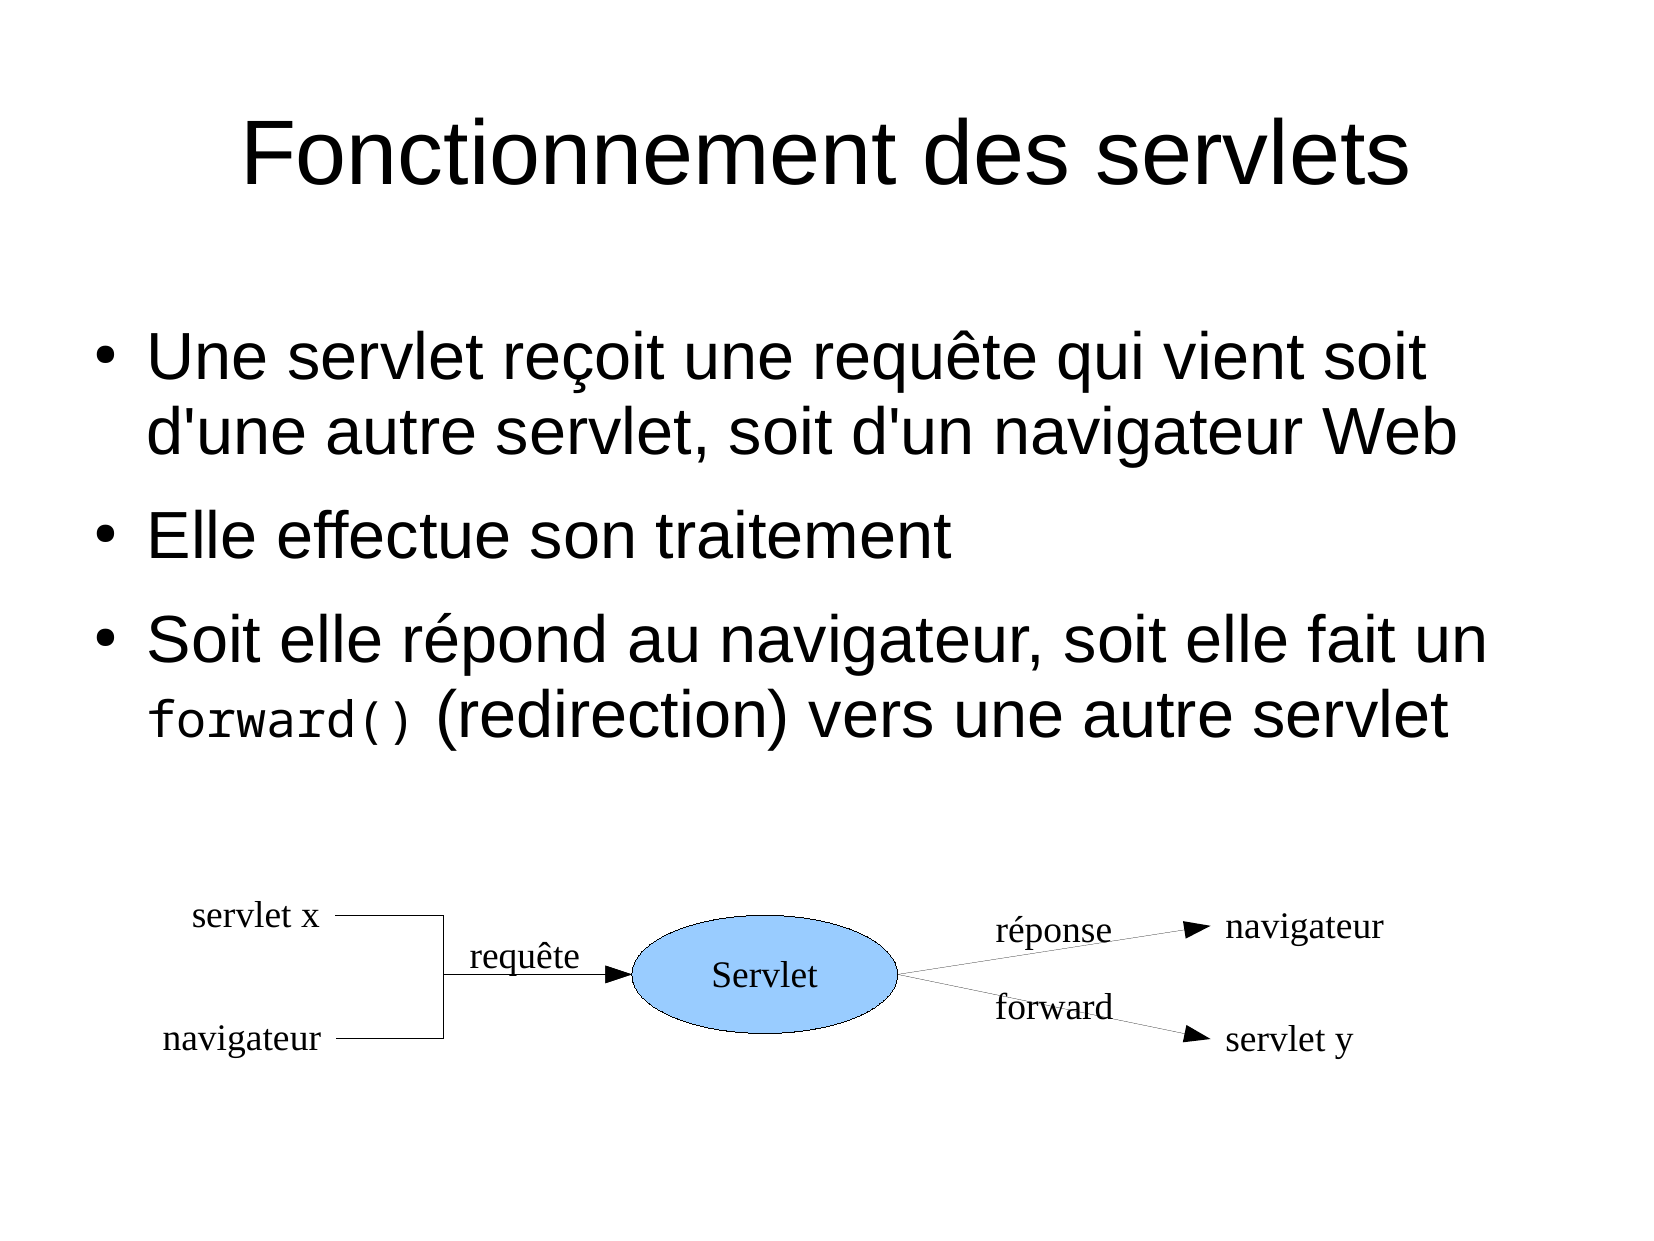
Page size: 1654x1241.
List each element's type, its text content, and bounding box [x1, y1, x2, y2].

list Une servlet reçoit une requête qui vient soit d'une autre servlet, soit d'un navigateur Web Elle effectue son traitement Soit elle répond au navigateur, soit elle fait un forward() (redirection) vers une autre servlet [75, 318, 1595, 1176]
text_box requête [454, 928, 596, 985]
title Fonctionnement des servlets [82, 49, 1571, 257]
